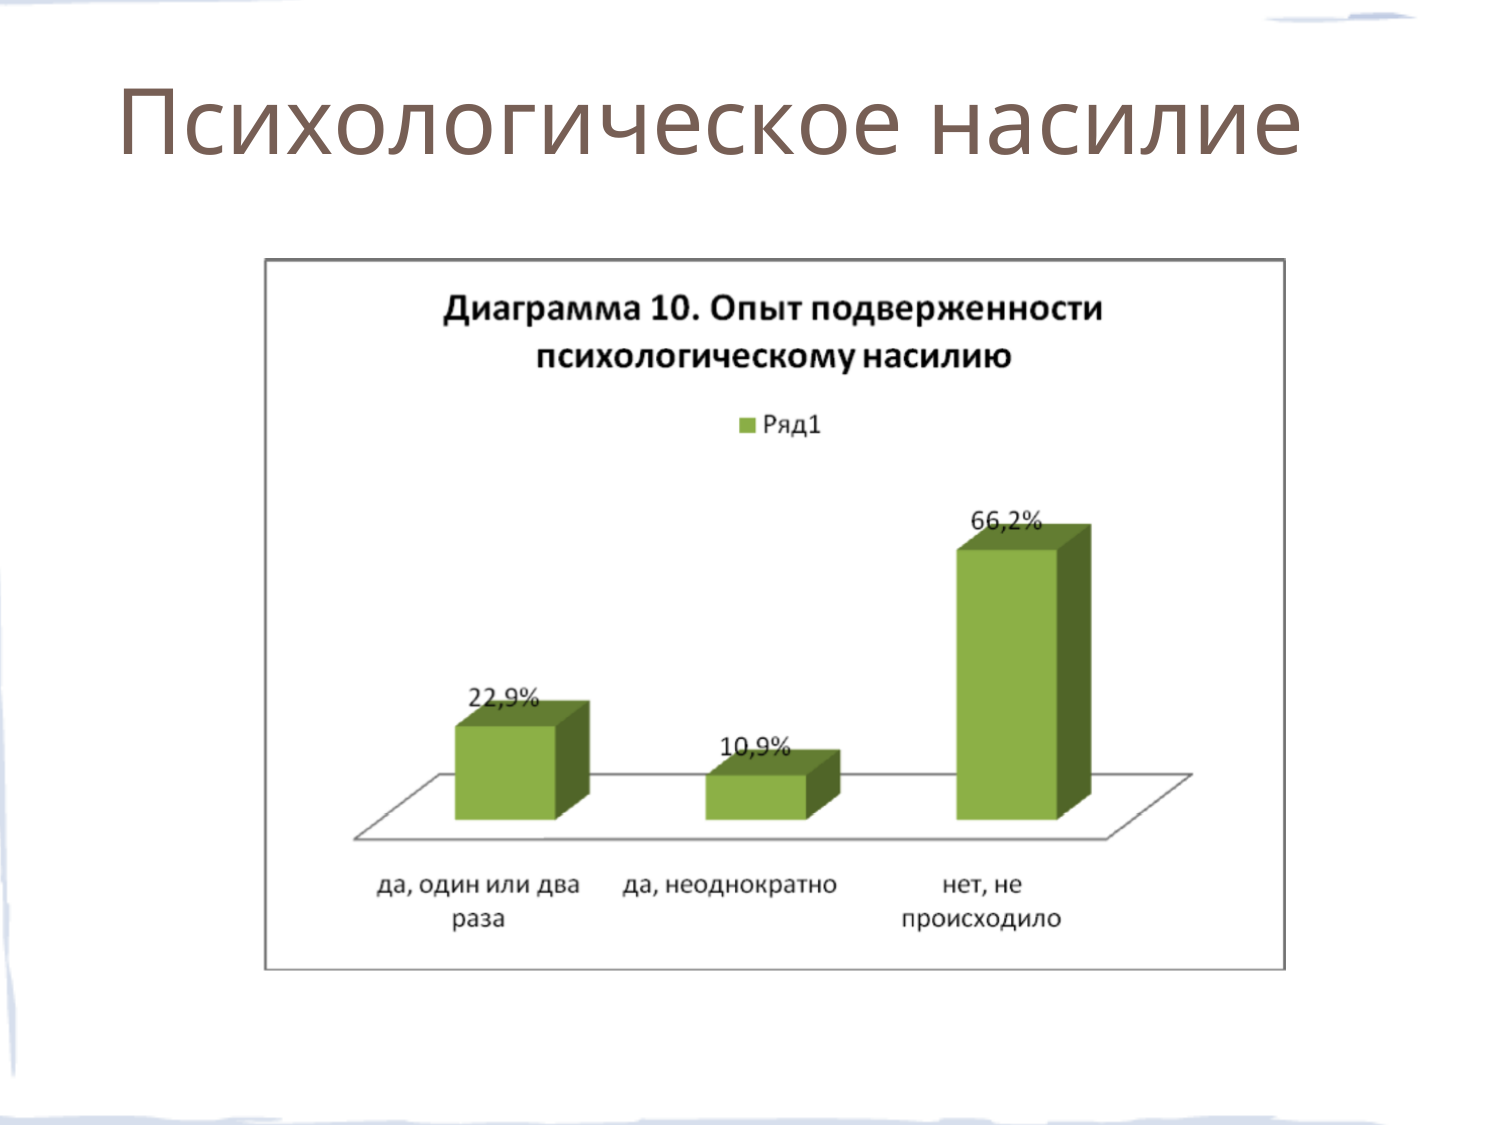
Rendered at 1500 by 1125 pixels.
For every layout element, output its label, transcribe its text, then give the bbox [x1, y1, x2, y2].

picture [0, 0, 1500, 1125]
title Психологическое насилие [100, 37, 1438, 200]
